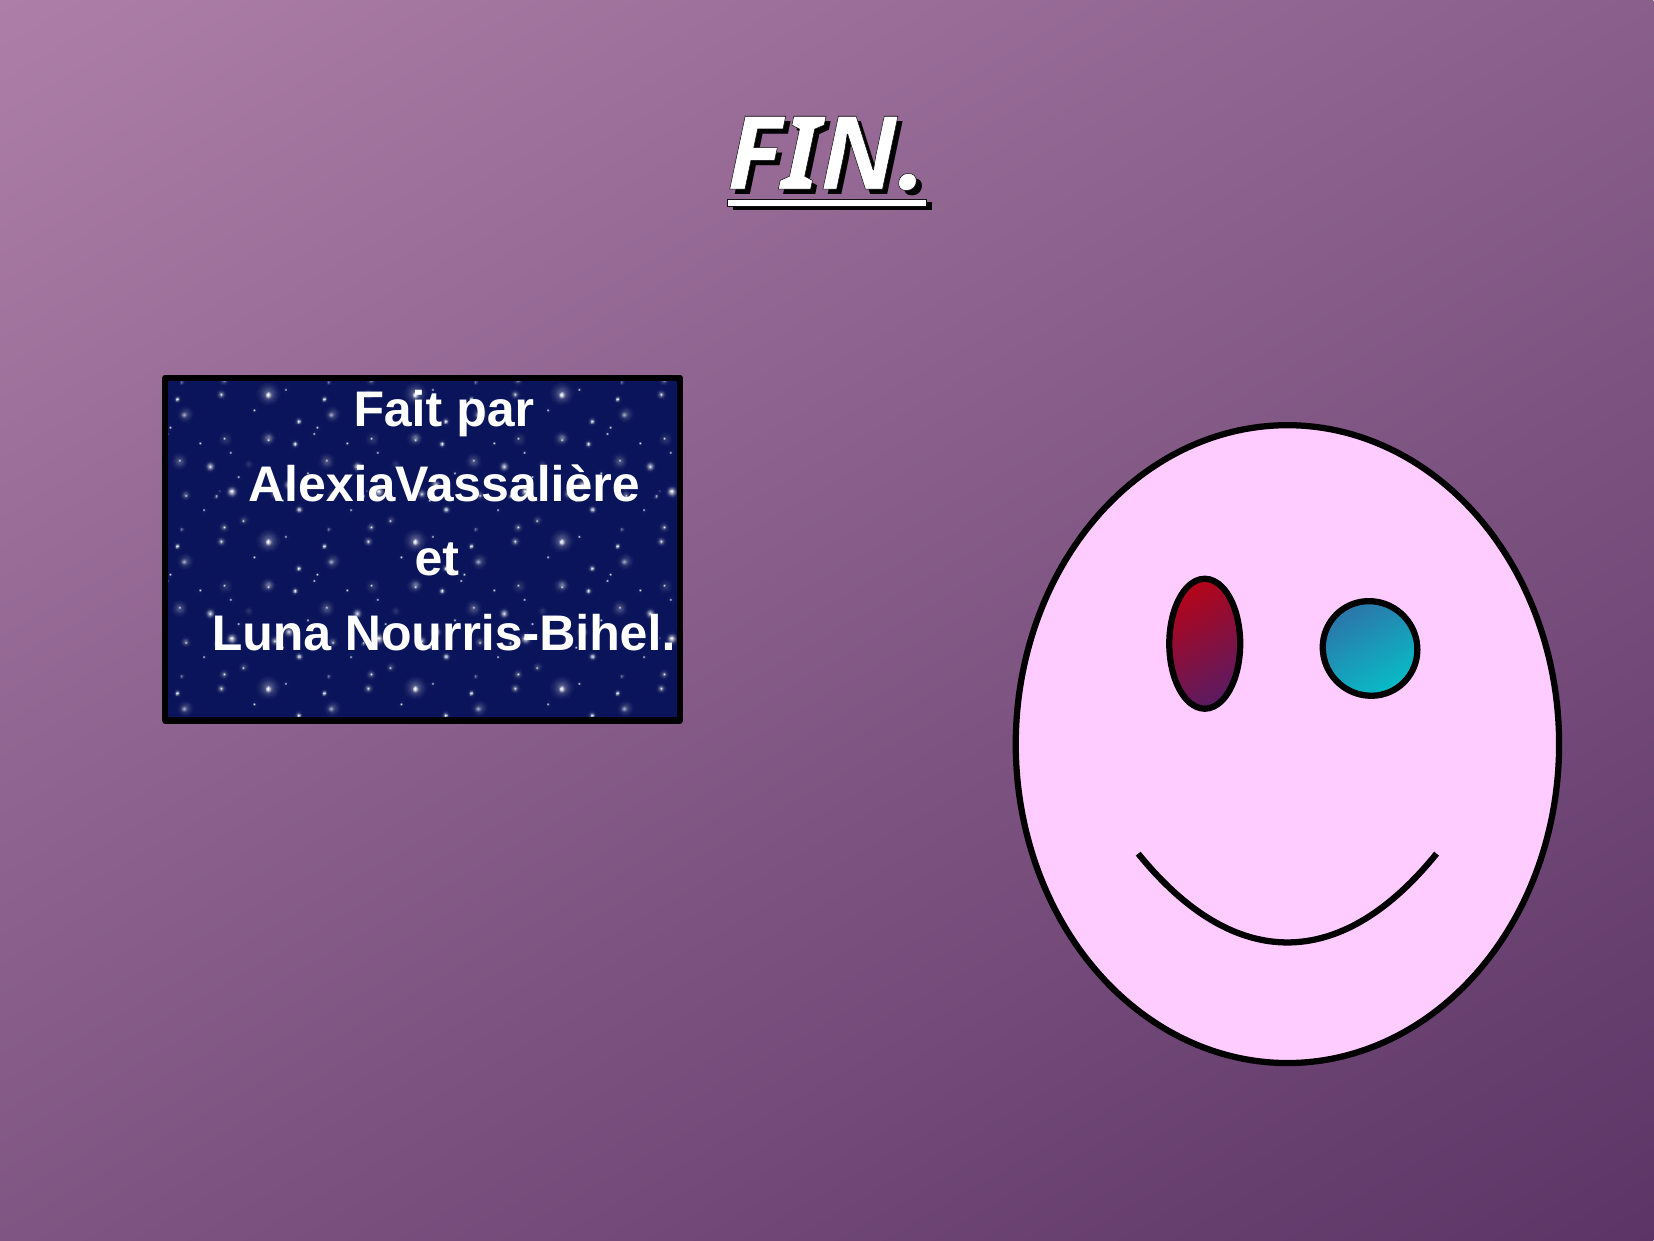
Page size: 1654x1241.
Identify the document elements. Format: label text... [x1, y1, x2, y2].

list [845, 299, 1572, 643]
text_box [1022, 425, 1553, 721]
list Fait par AlexiaVassalière et Luna Nourris-Bihel. [165, 377, 680, 721]
list [845, 674, 1572, 1018]
text_box [1148, 1018, 1427, 1064]
title FIN. [82, 47, 1571, 252]
